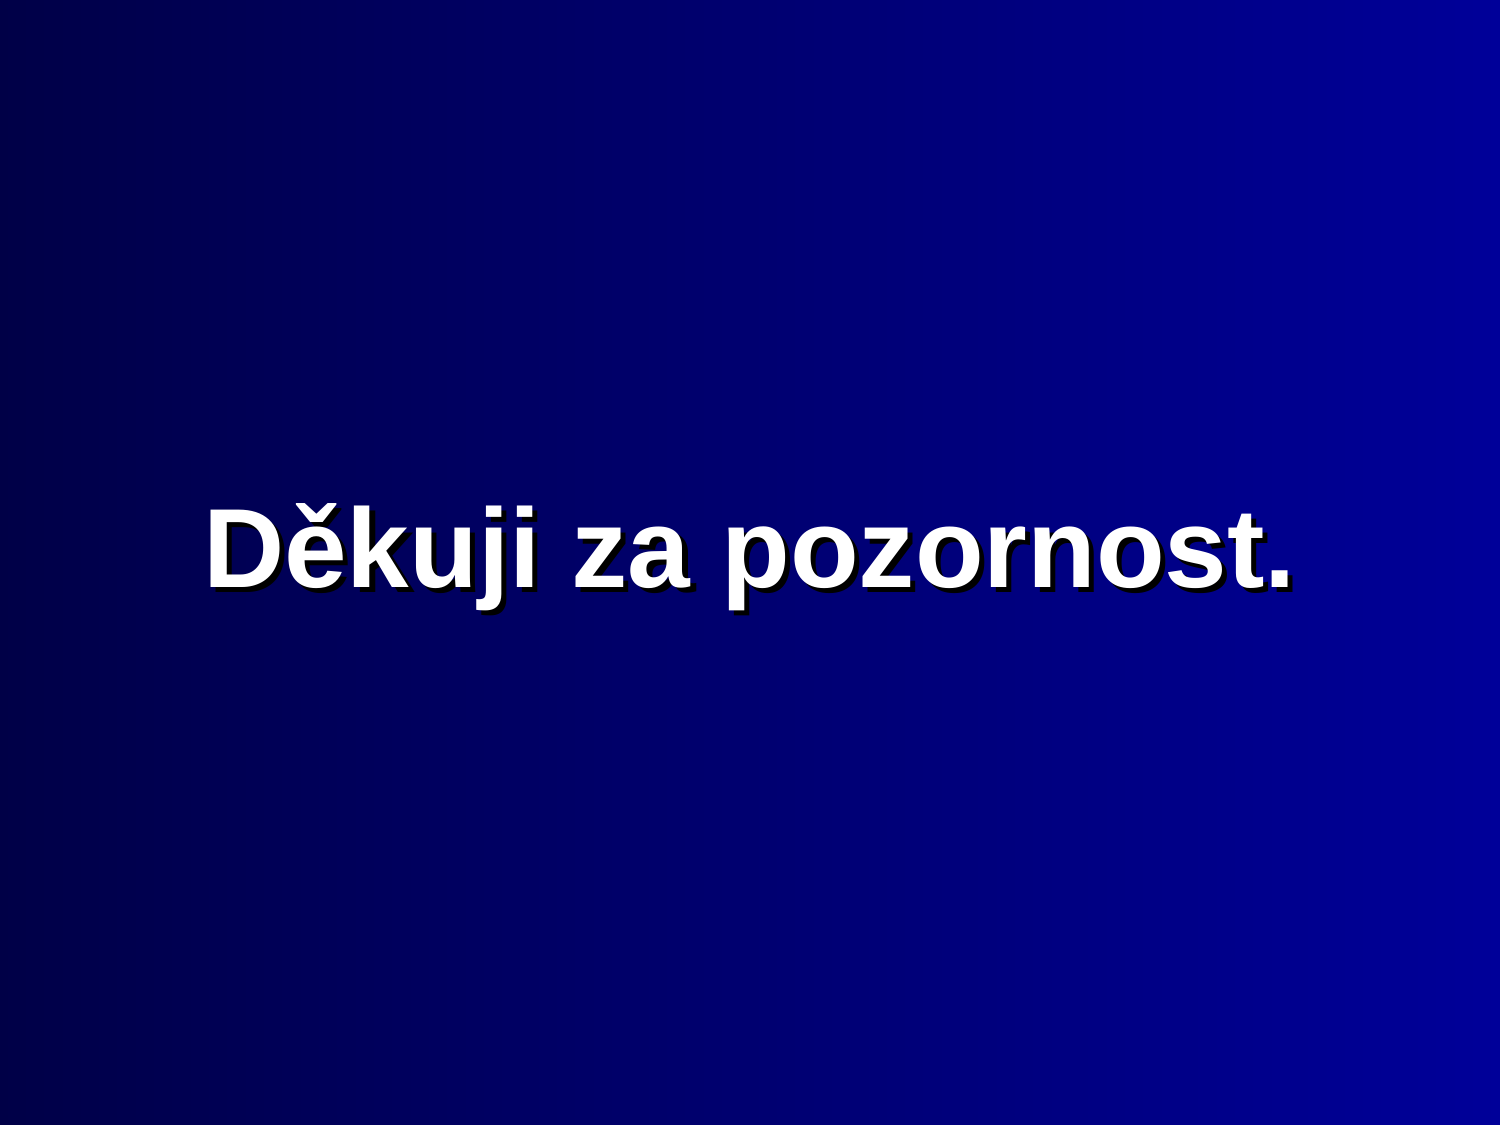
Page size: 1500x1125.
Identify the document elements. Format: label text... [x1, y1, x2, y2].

list Děkuji za pozornost. [75, 262, 1426, 1007]
title [75, 45, 1426, 233]
